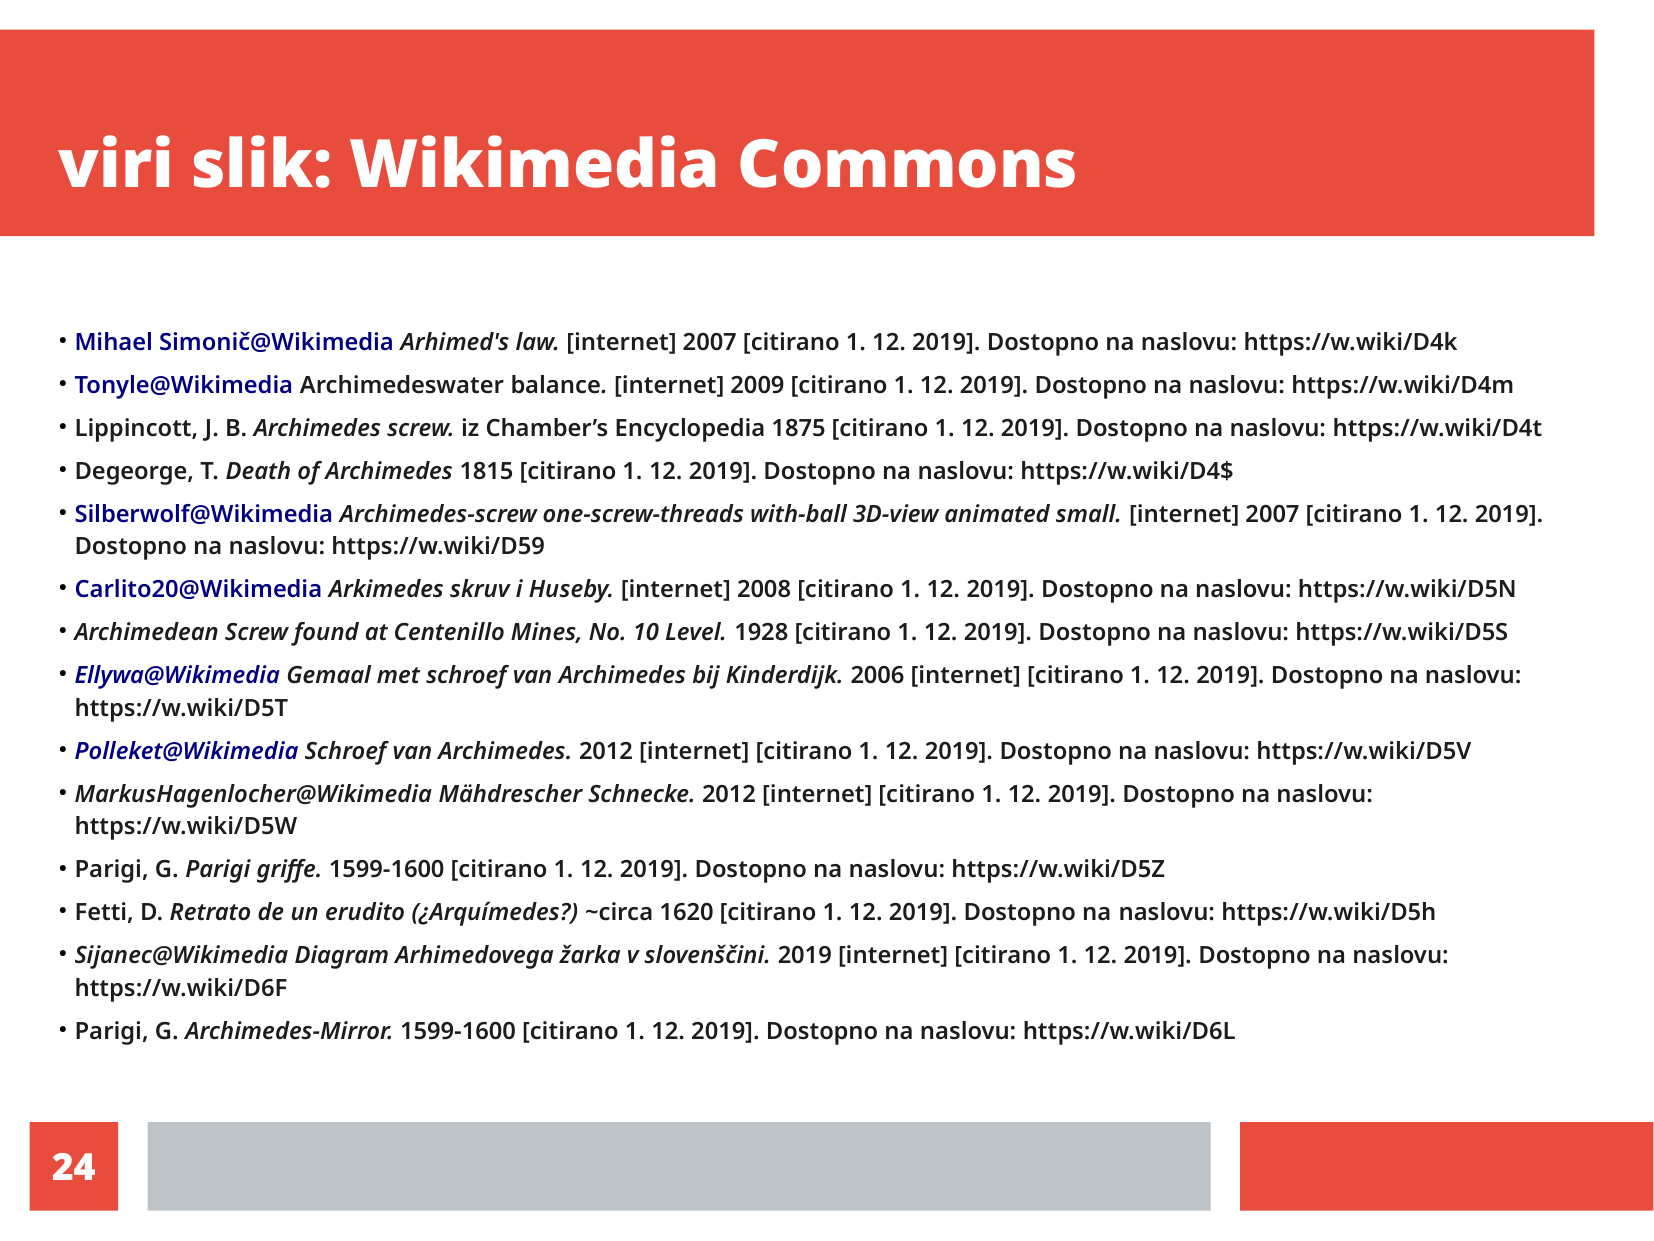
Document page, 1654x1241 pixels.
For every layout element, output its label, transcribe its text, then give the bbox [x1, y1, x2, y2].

list Mihael Simonič@Wikimedia Arhimed's law. [internet] 2007 [citirano 1. 12. 2019]. Dostopno na naslovu: https://w.wiki/D4k Tonyle@Wikimedia Archimedeswater balance. [internet] 2009 [citirano 1. 12. 2019]. Dostopno na naslovu: https://w.wiki/D4m Lippincott, J. B. Archimedes screw. iz Chamber’s Encyclopedia 1875 [citirano 1. 12. 2019]. Dostopno na naslovu: https://w.wiki/D4t Degeorge, T. Death of Archimedes 1815 [citirano 1. 12. 2019]. Dostopno na naslovu: https://w.wiki/D4$ Silberwolf@Wikimedia Archimedes-screw one-screw-threads with-ball 3D-view animated small. [internet] 2007 [citirano 1. 12. 2019]. Dostopno na naslovu: https://w.wiki/D59 Carlito20@Wikimedia Arkimedes skruv i Huseby. [internet] 2008 [citirano 1. 12. 2019]. Dostopno na naslovu: https://w.wiki/D5N Archimedean Screw found at Centenillo Mines, No. 10 Level. 1928 [citirano 1. 12. 2019]. Dostopno na naslovu: https://w.wiki/D5S Ellywa@Wikimedia Gemaal met schroef van Archimedes bij Kinderdijk. 2006 [internet] [citirano 1. 12. 2019]. Dostopno na naslovu: https://w.wiki/D5T Polleket@Wikimedia Schroef van Archimedes. 2012 [internet] [citirano 1. 12. 2019]. Dostopno na naslovu: https://w.wiki/D5V MarkusHagenlocher@Wikimedia Mähdrescher Schnecke. 2012 [internet] [citirano 1. 12. 2019]. Dostopno na naslovu: https://w.wiki/D5W Parigi, G. Parigi griffe. 1599-1600 [citirano 1. 12. 2019]. Dostopno na naslovu: https://w.wiki/D5Z Fetti, D. Retrato de un erudito (¿Arquímedes?) ~circa 1620 [citirano 1. 12. 2019]. Dostopno na naslovu: https://w.wiki/D5h Sijanec@Wikimedia Diagram Arhimedovega žarka v slovenščini. 2019 [internet] [citirano 1. 12. 2019]. Dostopno na naslovu: https://w.wiki/D6F Parigi, G. Archimedes-Mirror. 1599-1600 [citirano 1. 12. 2019]. Dostopno na naslovu: https://w.wiki/D6L [59, 324, 1565, 1093]
title viri slik: Wikimedia Commons [59, 59, 1595, 207]
